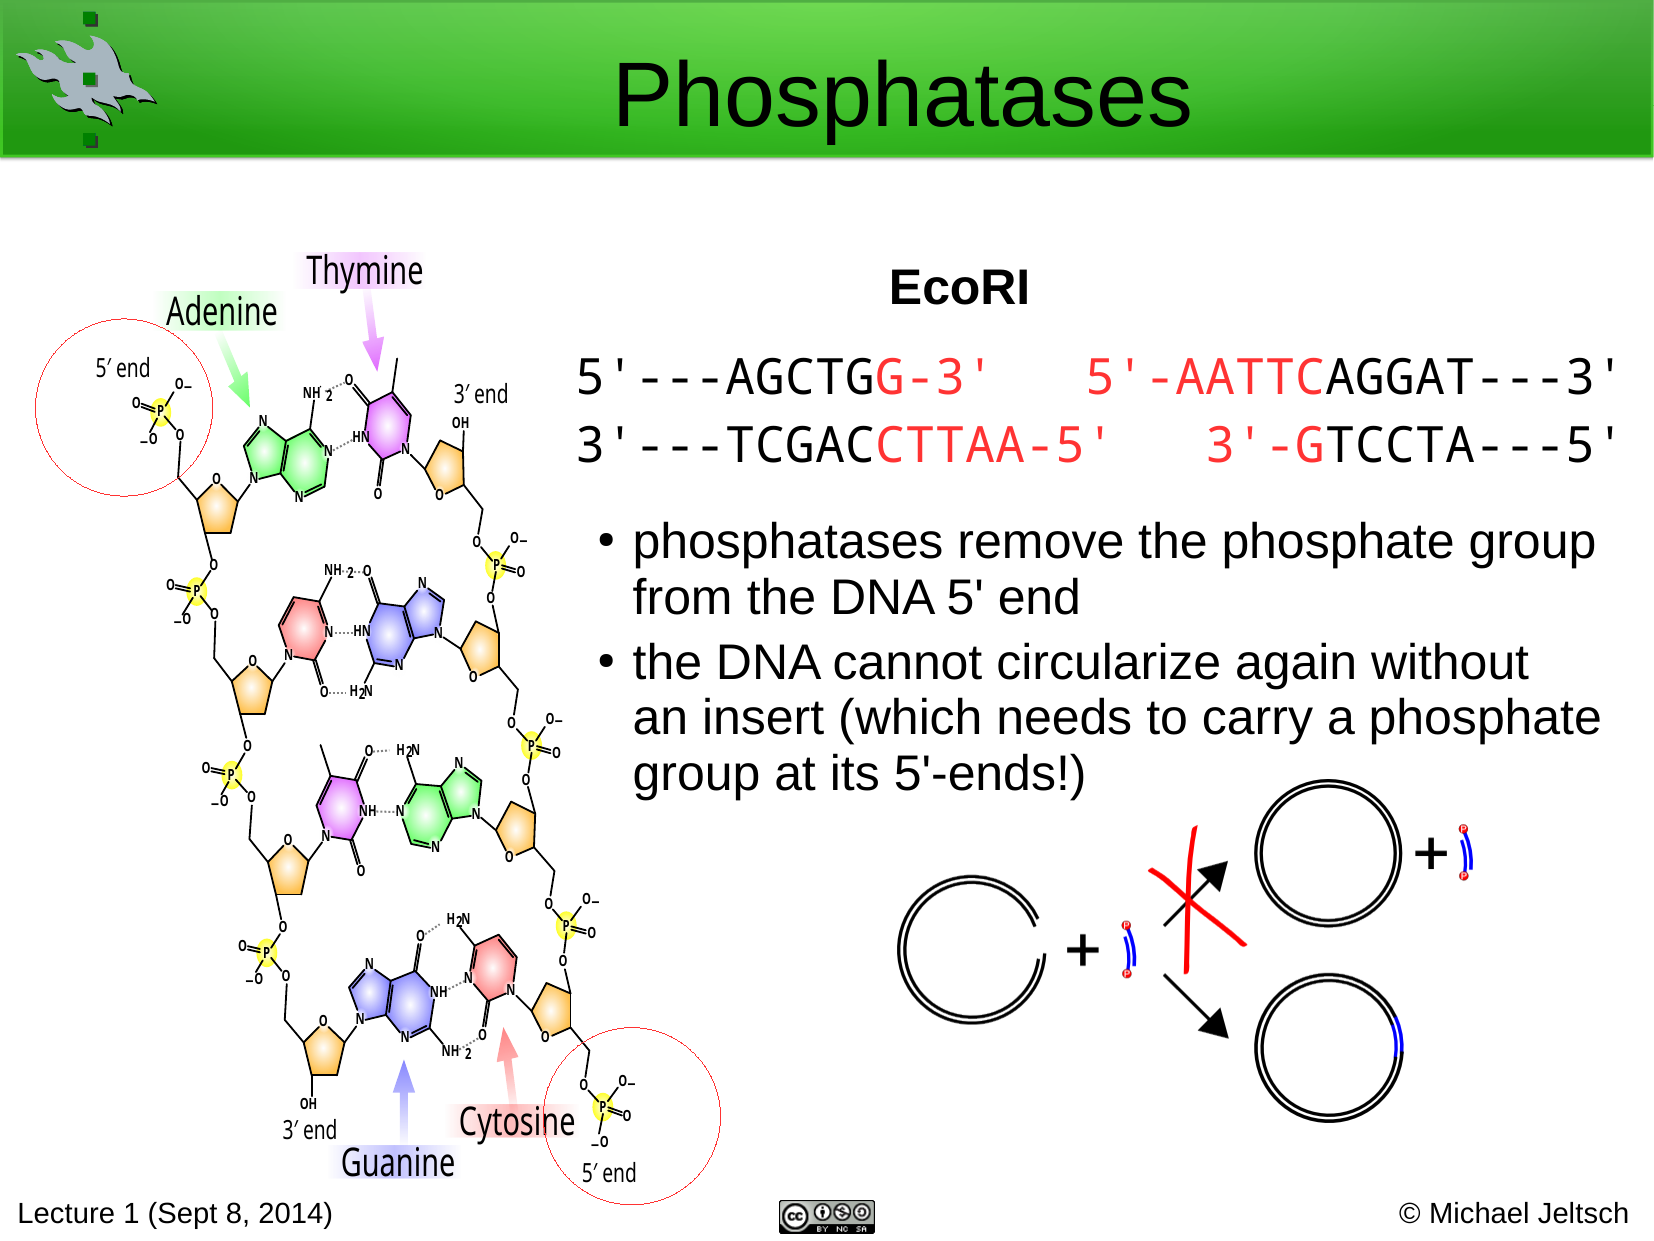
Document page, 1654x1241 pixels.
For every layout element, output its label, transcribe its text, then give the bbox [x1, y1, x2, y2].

picture [897, 779, 1473, 1123]
picture [779, 1200, 875, 1234]
picture [53, 241, 656, 1204]
text_box phosphatases remove the phosphate group from the DNA 5' end the DNA cannot circularize again without an insert (which needs to carry a phosphate group at its 5'-ends!) [582, 506, 1619, 818]
text_box EcoRI [874, 251, 1046, 346]
title Phosphatases [307, 23, 1501, 166]
text_box [35, 318, 213, 497]
text_box 5'---AGCTGG-3' 5'-AATTCAGGAT---3' 3'---TCGACCTTAA-5' 3'-GTCCTA---5' [560, 333, 1641, 466]
text_box [543, 1027, 721, 1205]
